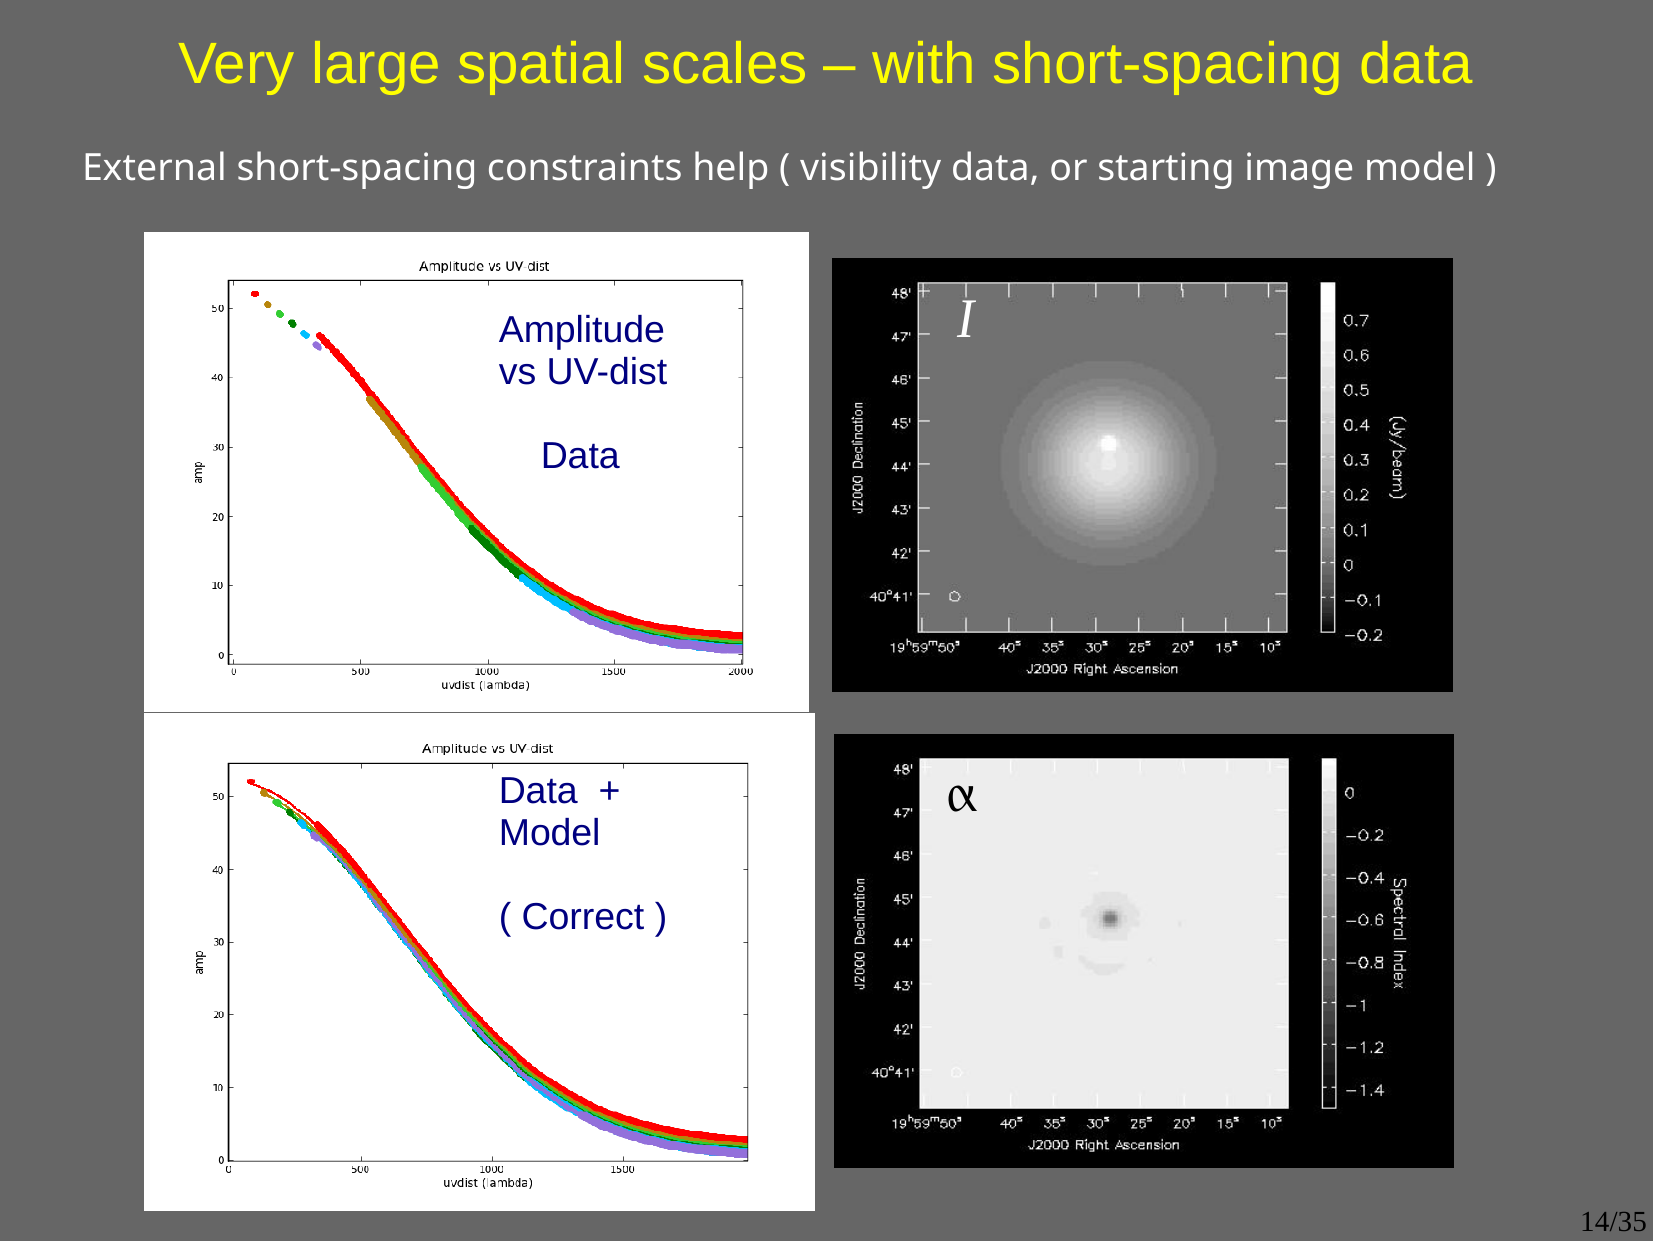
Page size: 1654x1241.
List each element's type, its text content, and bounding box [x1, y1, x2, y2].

text_box Amplitude vs UV-dist Data [484, 301, 718, 485]
picture [832, 258, 1453, 692]
chart [933, 762, 990, 825]
picture [144, 713, 815, 1211]
text_box Data + Model ( Correct ) [484, 761, 718, 945]
title Very large spatial scales – with short-spacing data [82, 13, 1571, 114]
picture [144, 232, 809, 712]
picture [834, 734, 1454, 1168]
chart [941, 288, 986, 351]
text_box External short-spacing constraints help ( visibility data, or starting image model ) [67, 133, 1629, 194]
